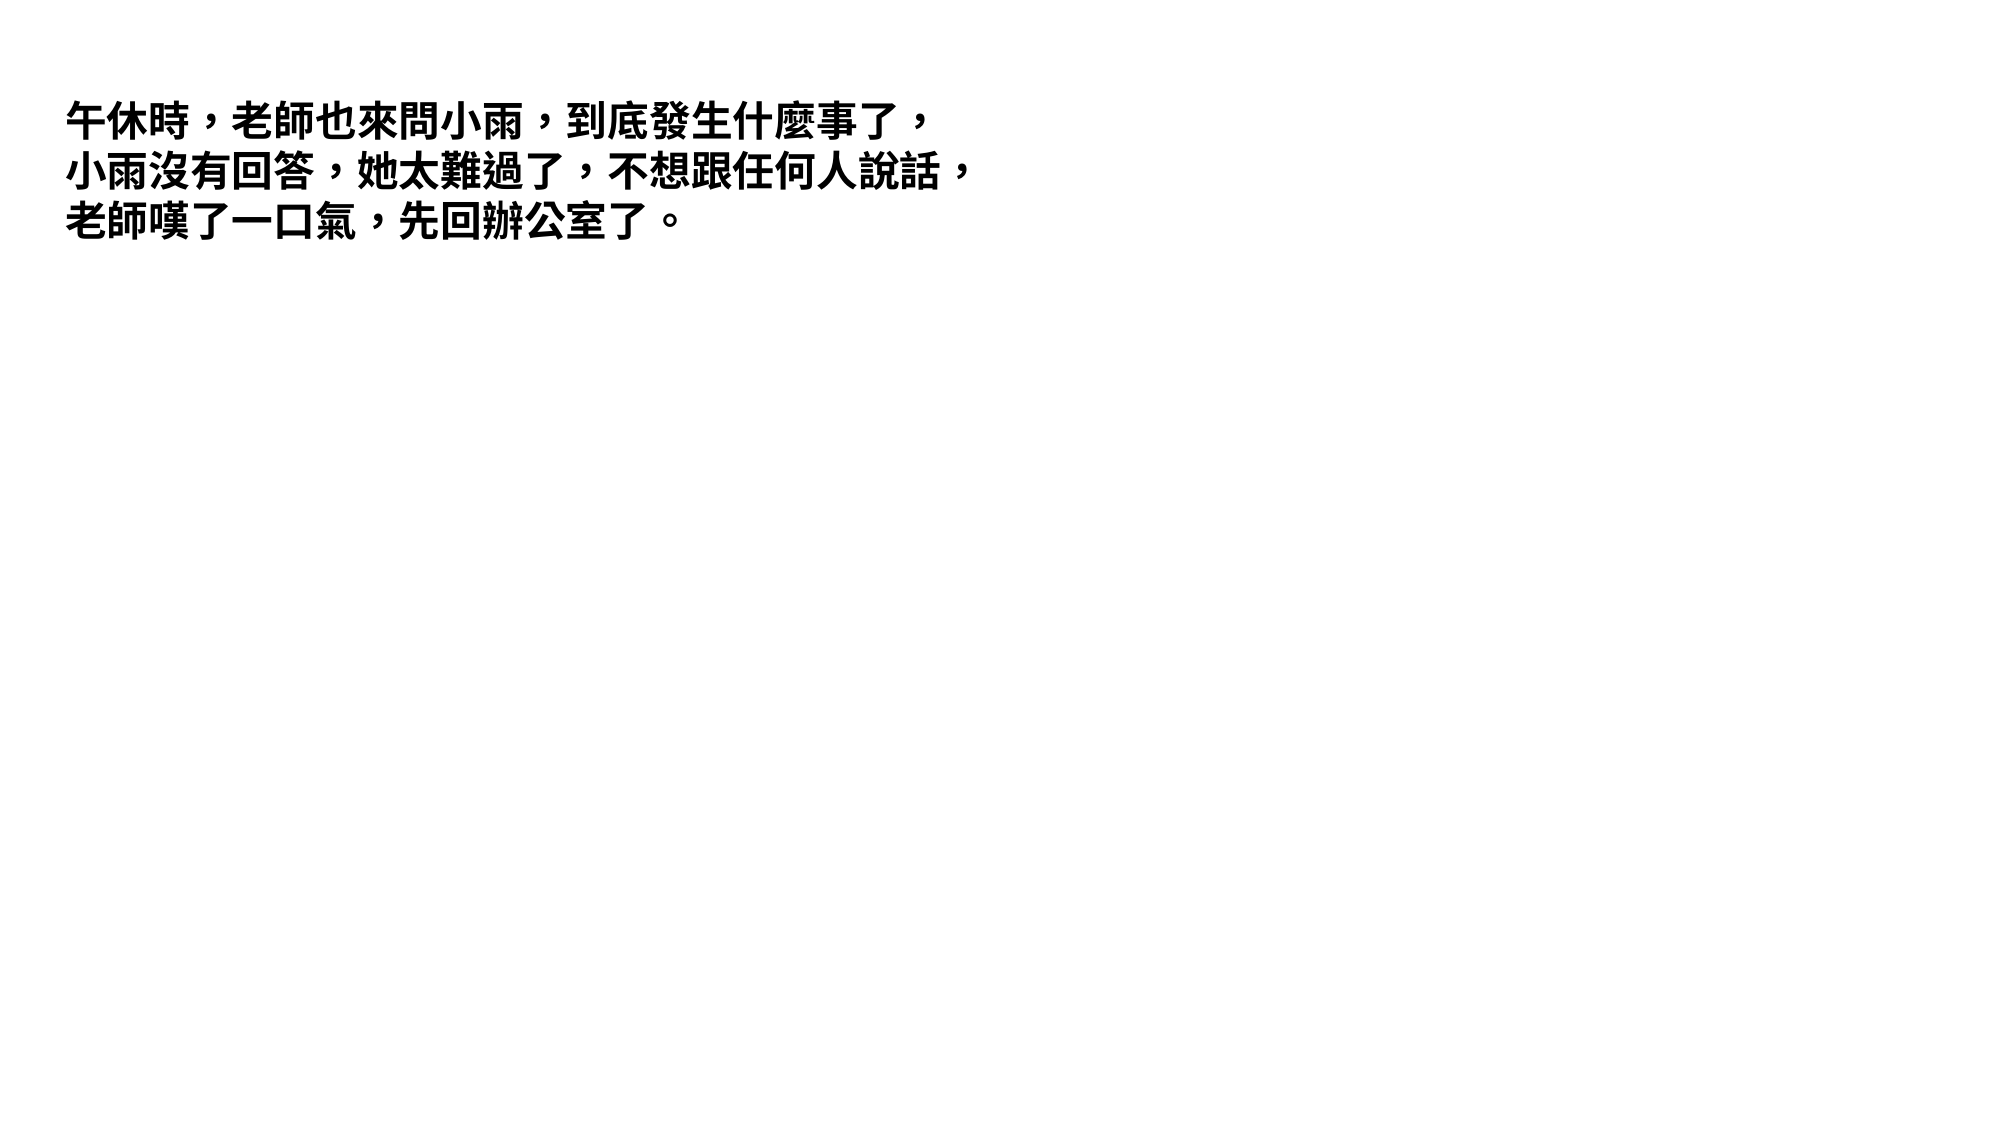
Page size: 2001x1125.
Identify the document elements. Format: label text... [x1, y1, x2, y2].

text_box 午休時，老師也來問小雨，到底發生什麼事了， 小雨沒有回答，她太難過了，不想跟任何人說話， 老師嘆了一口氣，先回辦公室了。 [50, 87, 1050, 252]
